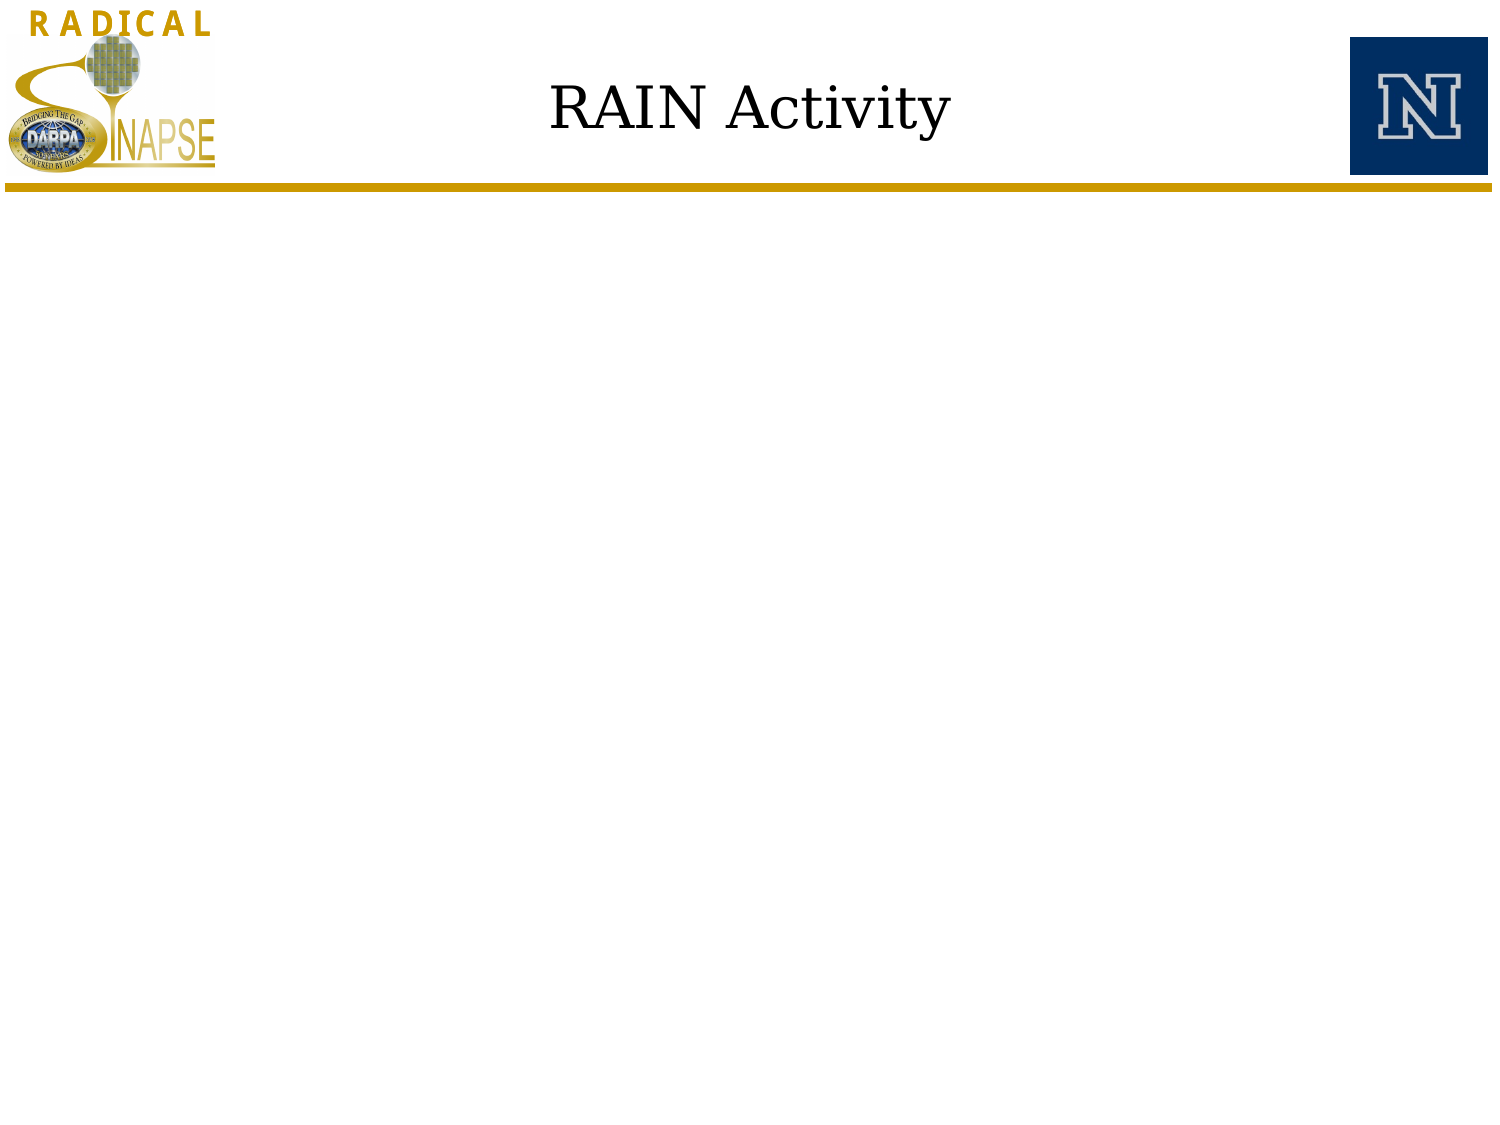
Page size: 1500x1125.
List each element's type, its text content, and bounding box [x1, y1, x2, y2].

text_box RAIN Activity [275, 62, 1225, 150]
picture [1350, 37, 1488, 175]
